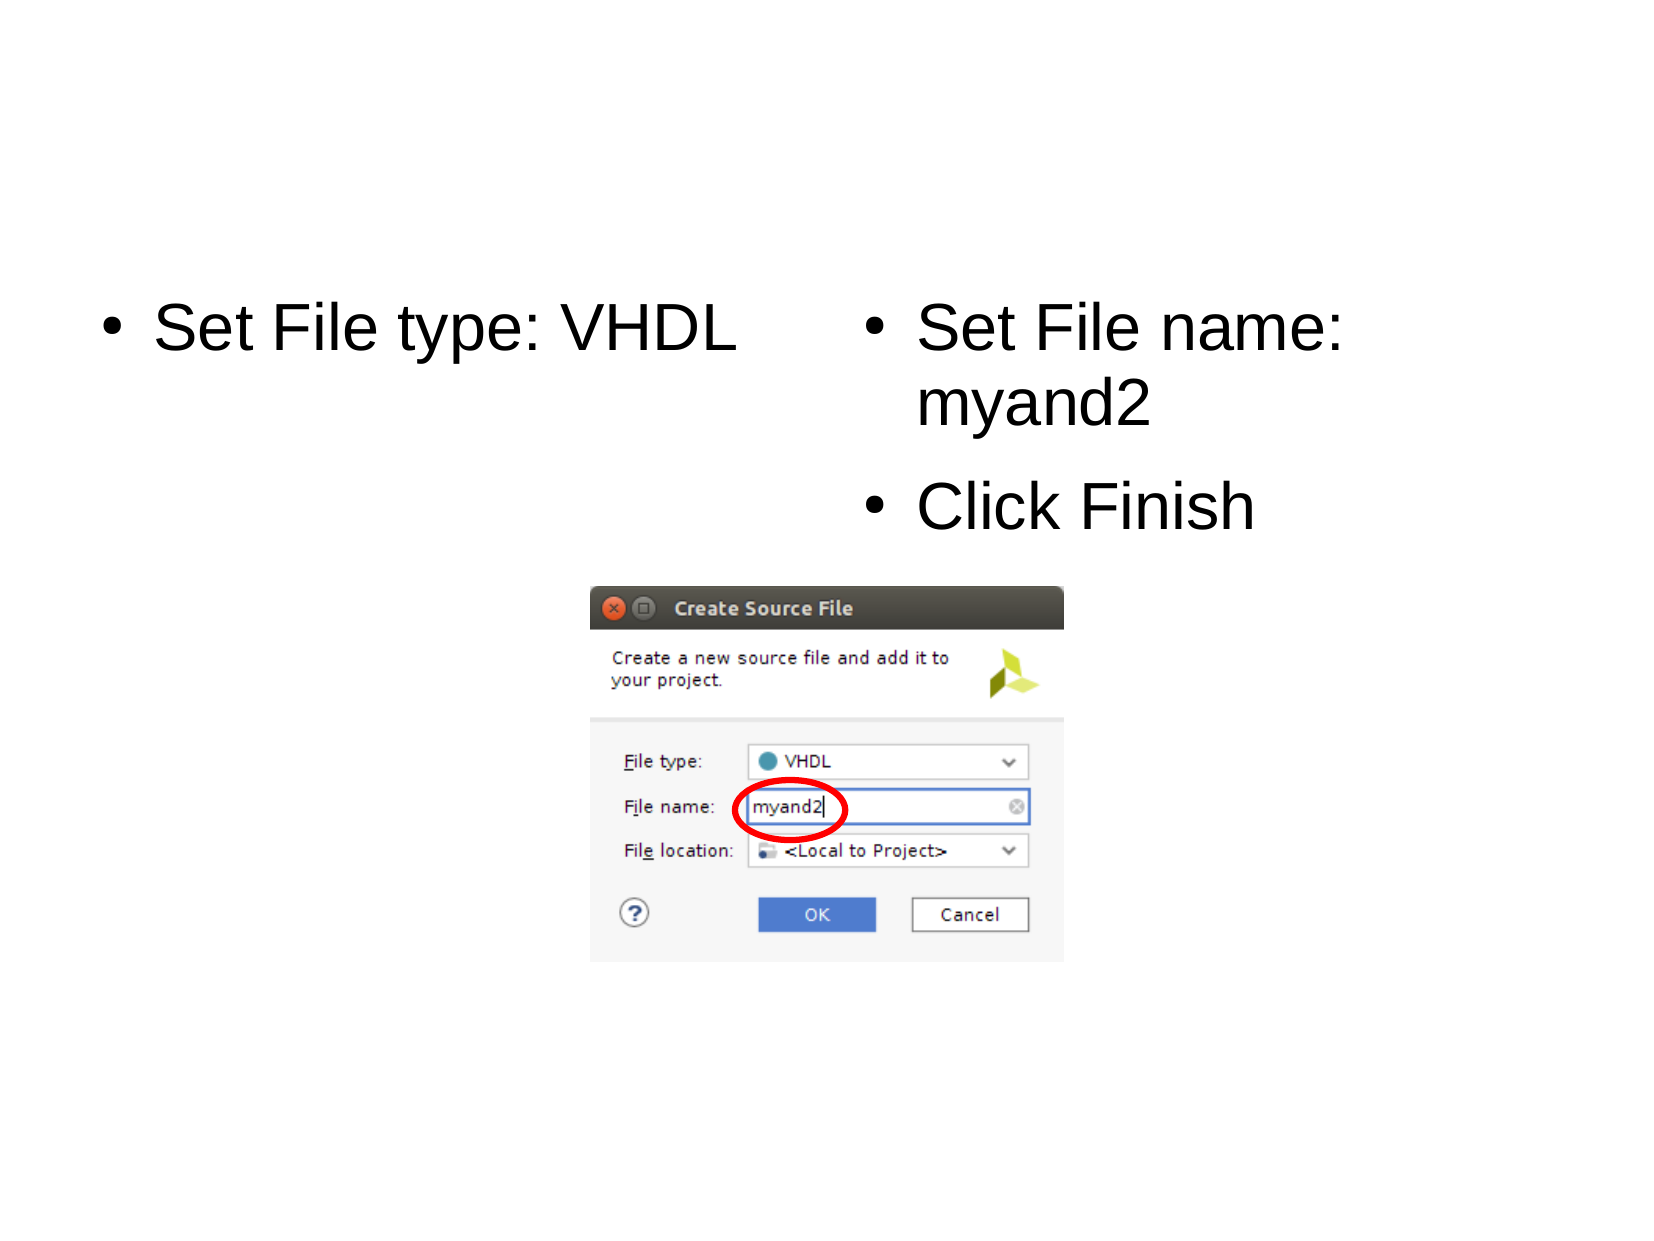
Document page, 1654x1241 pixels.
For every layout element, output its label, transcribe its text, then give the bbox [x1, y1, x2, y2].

list Set File type: VHDL [82, 290, 809, 1010]
picture [590, 586, 1064, 962]
list Set File name: myand2 Click Finish [845, 290, 1572, 1010]
